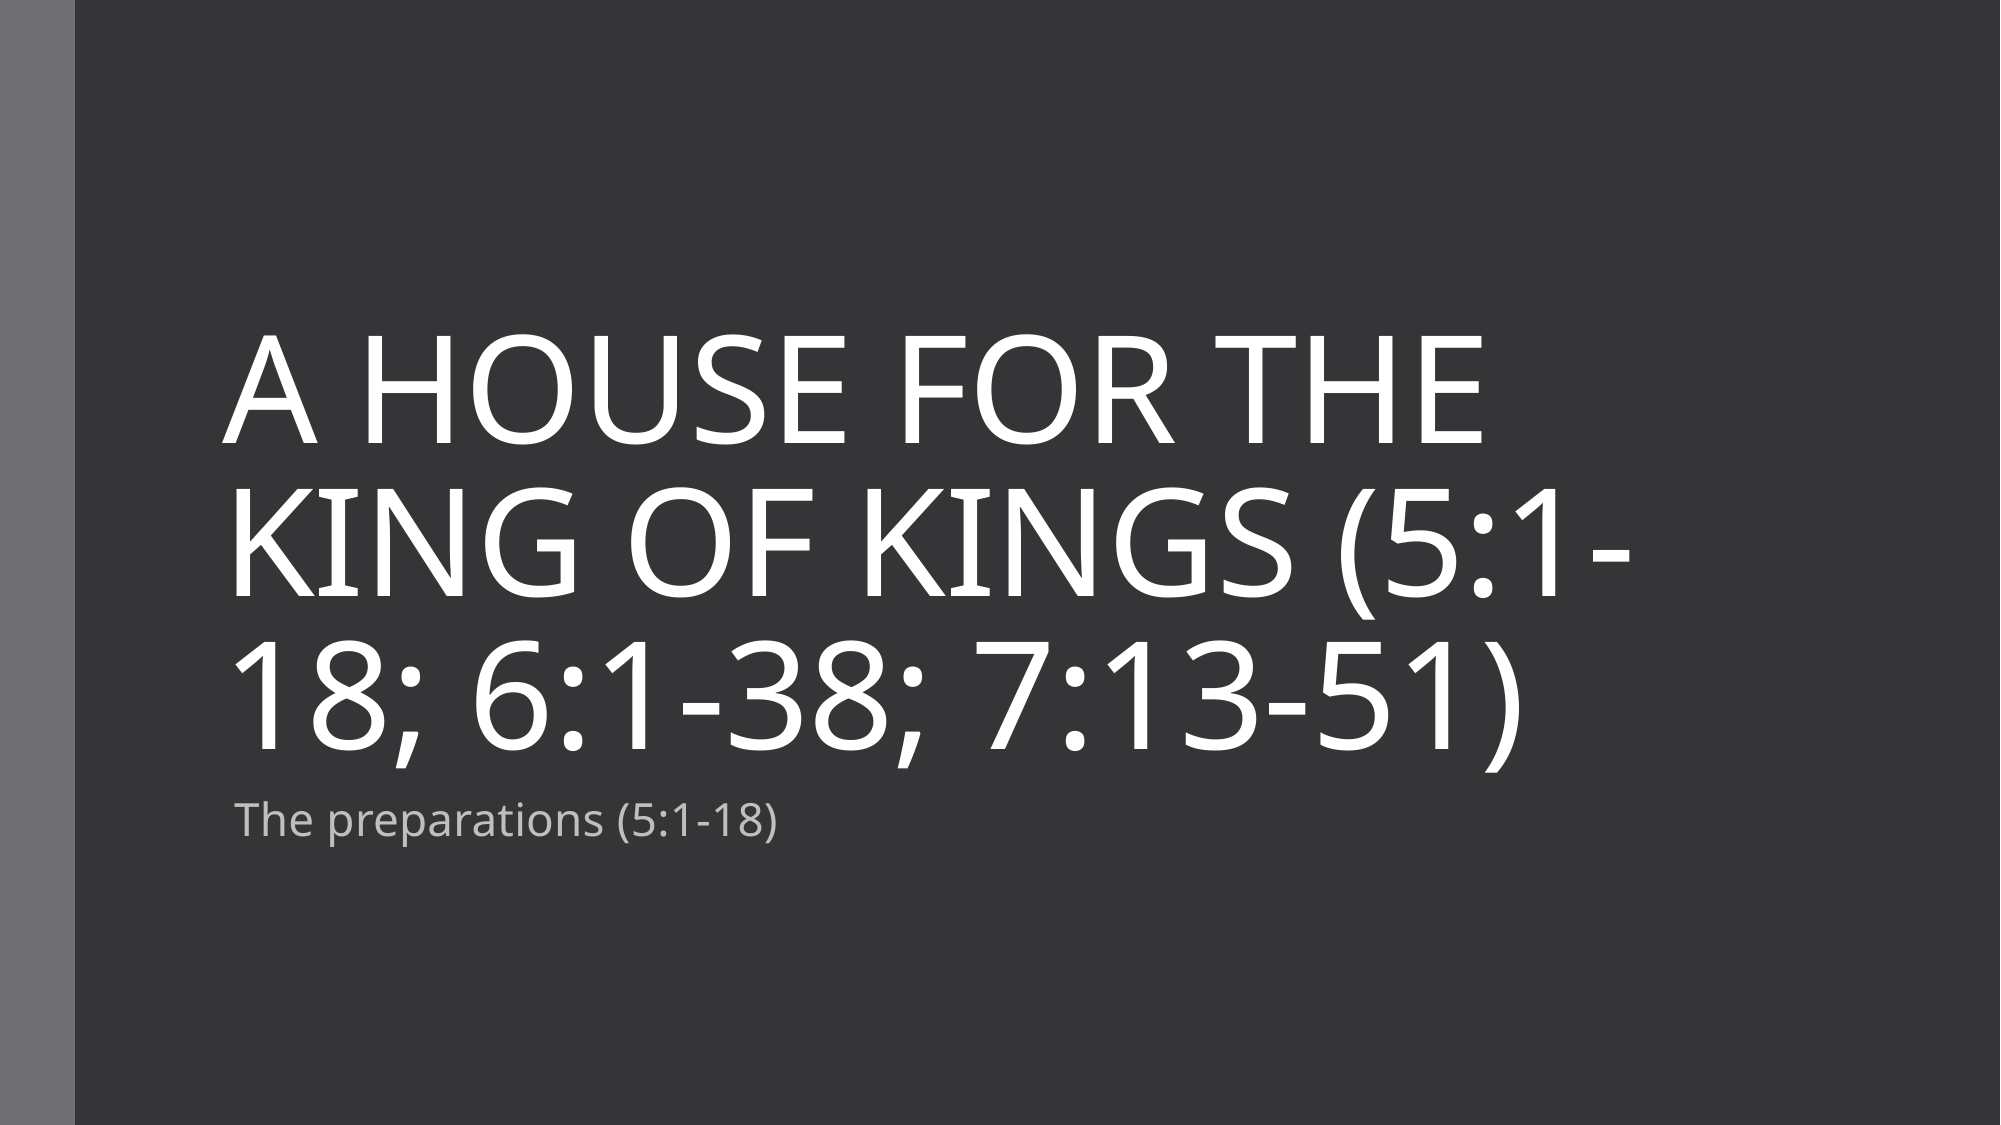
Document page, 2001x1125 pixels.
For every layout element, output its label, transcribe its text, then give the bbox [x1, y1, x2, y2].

subtitle The preparations (5:1-18) [206, 787, 1752, 1066]
title A HOUSE FOR THE KING OF KINGS (5:1-18; 6:1-38; 7:13-51) [206, 124, 1752, 787]
